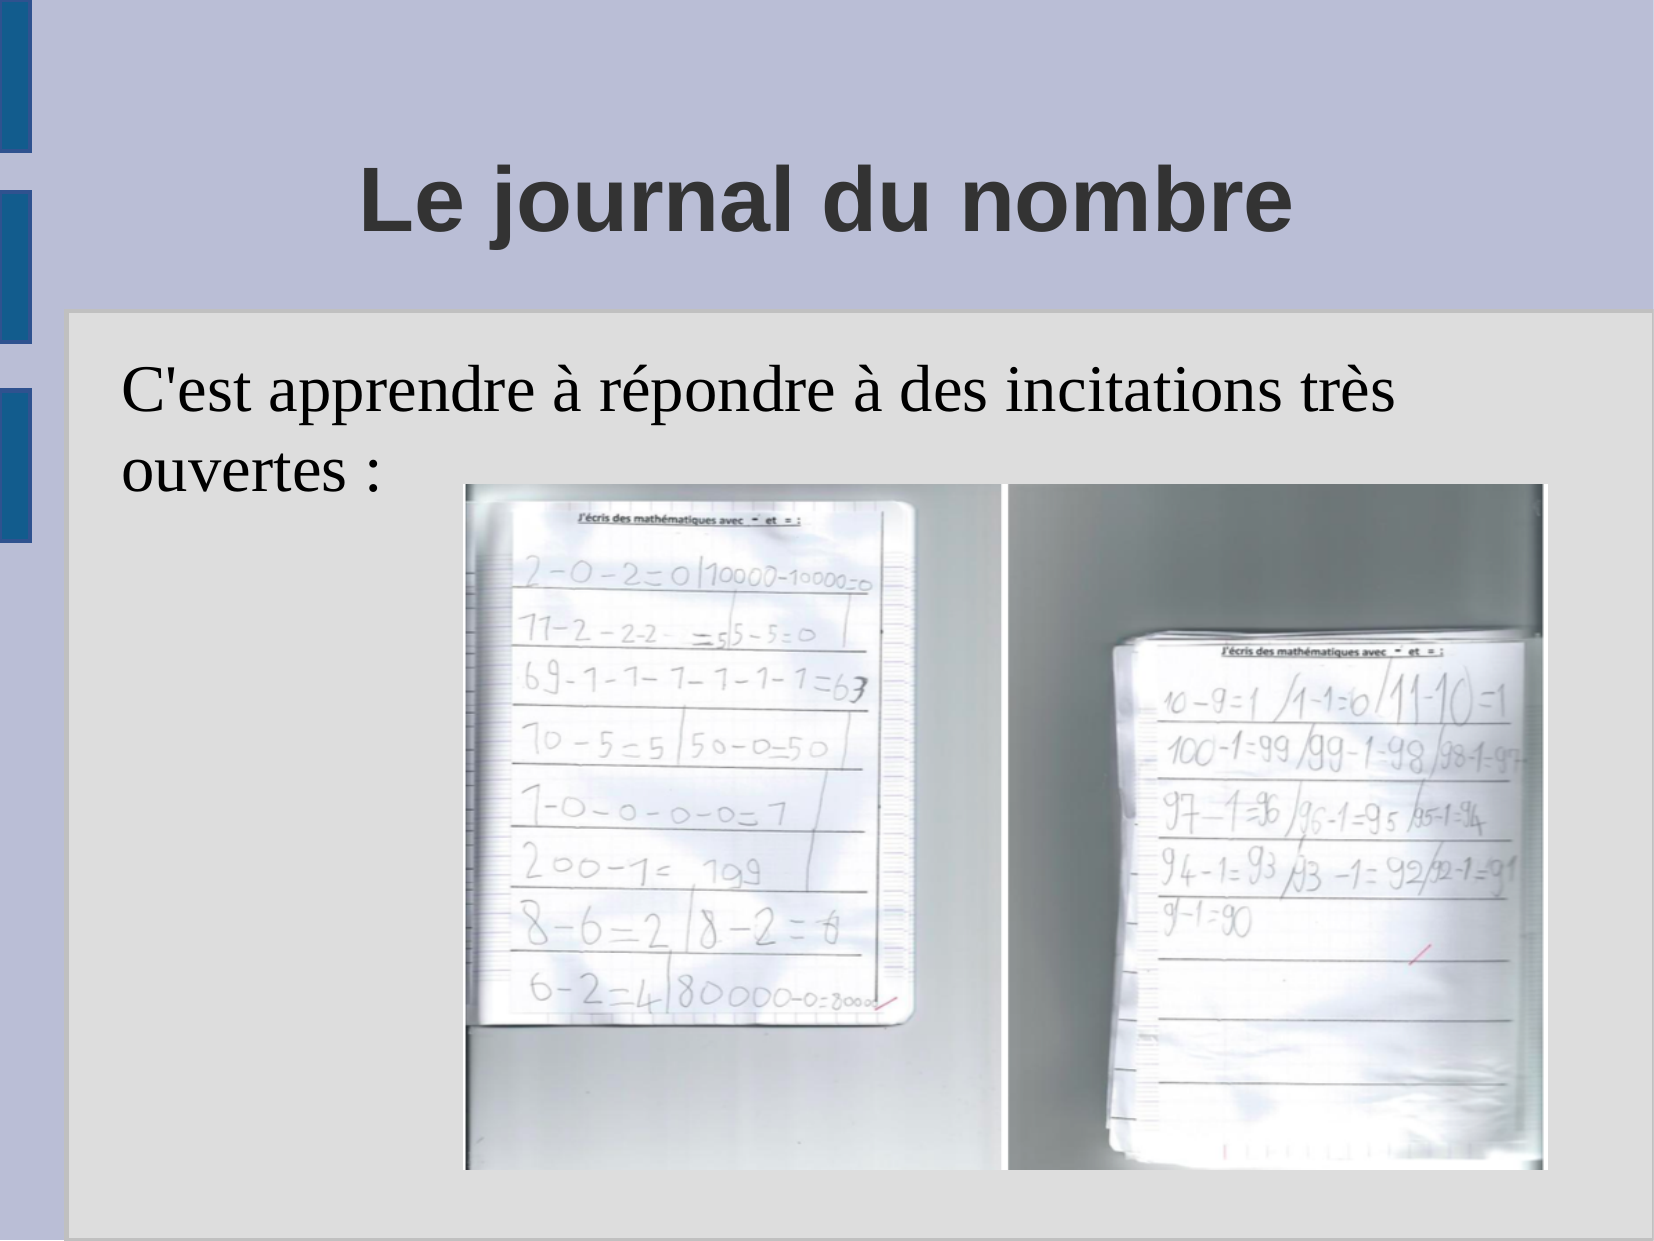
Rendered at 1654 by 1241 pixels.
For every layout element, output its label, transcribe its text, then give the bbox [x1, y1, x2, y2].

picture [463, 484, 1548, 1170]
list C'est apprendre à répondre à des incitations très ouvertes : [121, 344, 1534, 1127]
title Le journal du nombre [121, 91, 1534, 299]
